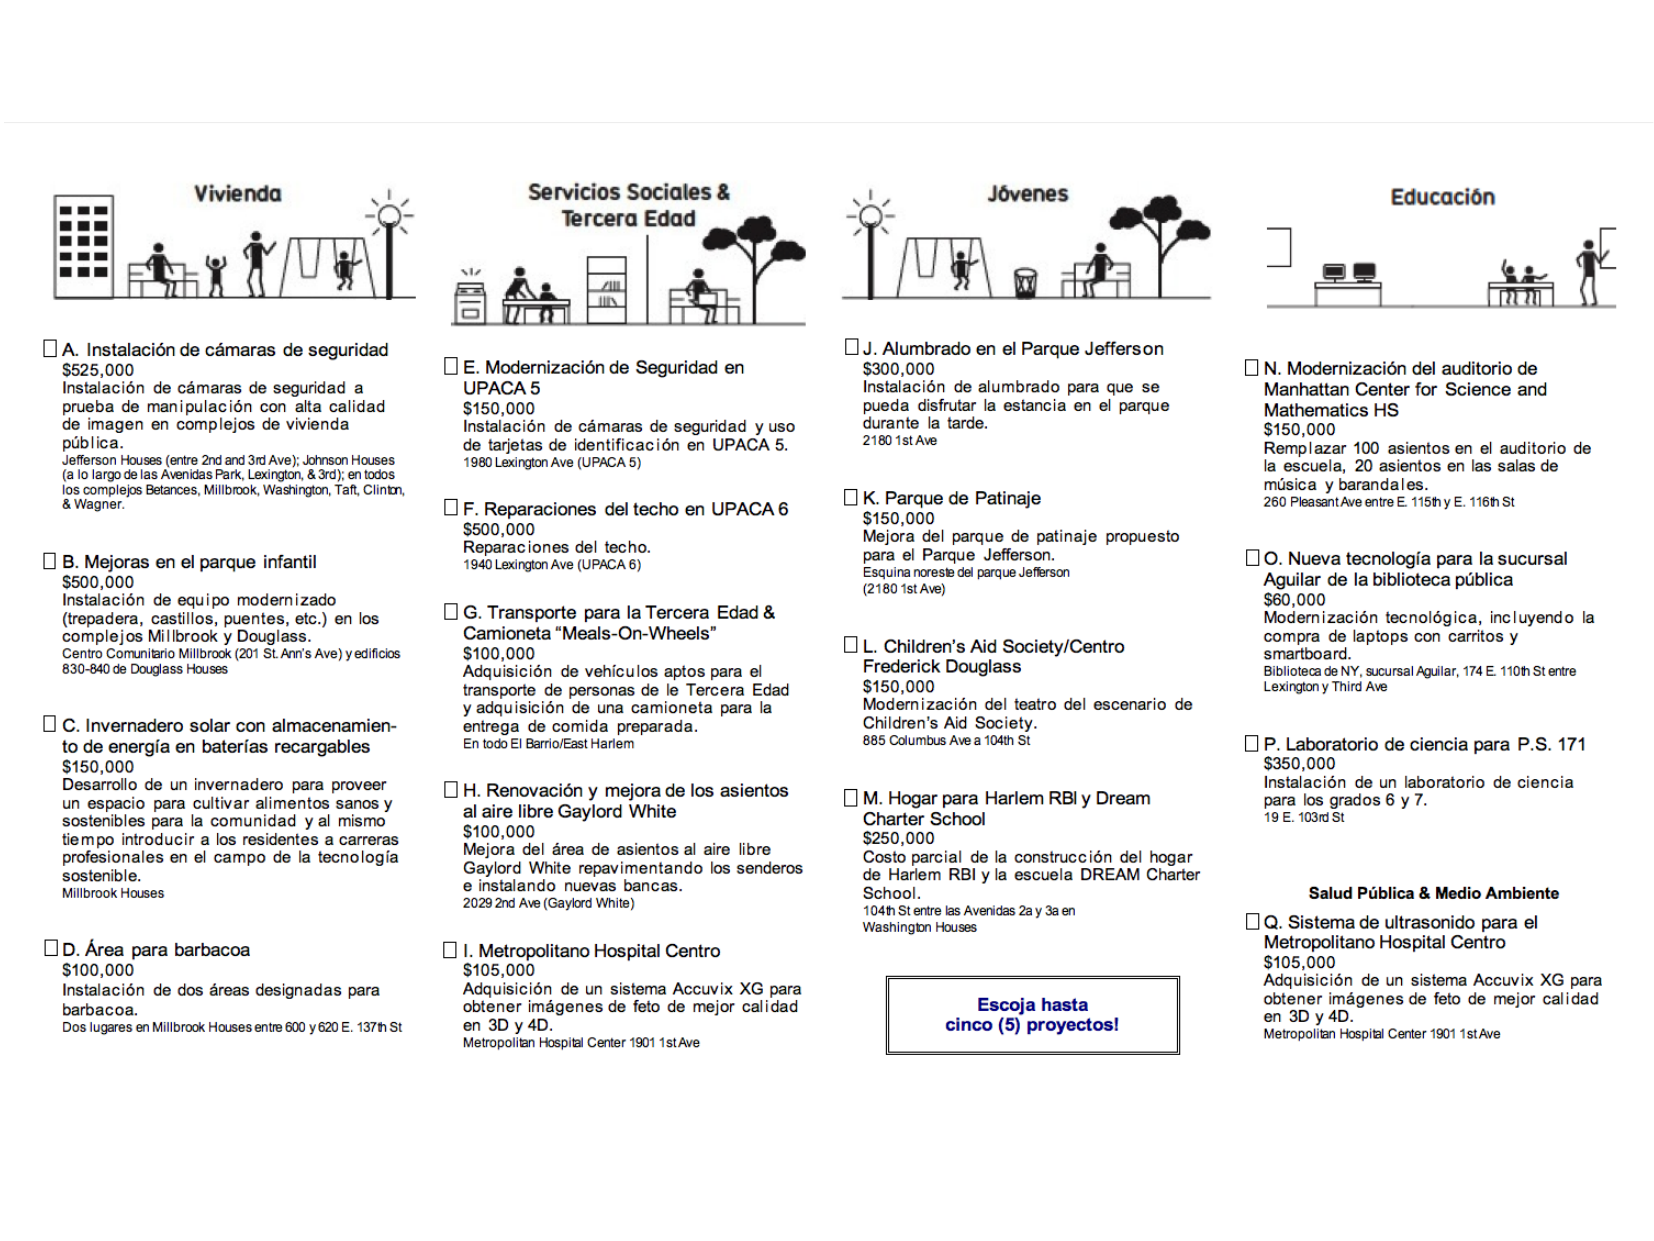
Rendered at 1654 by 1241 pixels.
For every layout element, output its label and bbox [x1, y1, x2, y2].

picture [4, 122, 1654, 1122]
